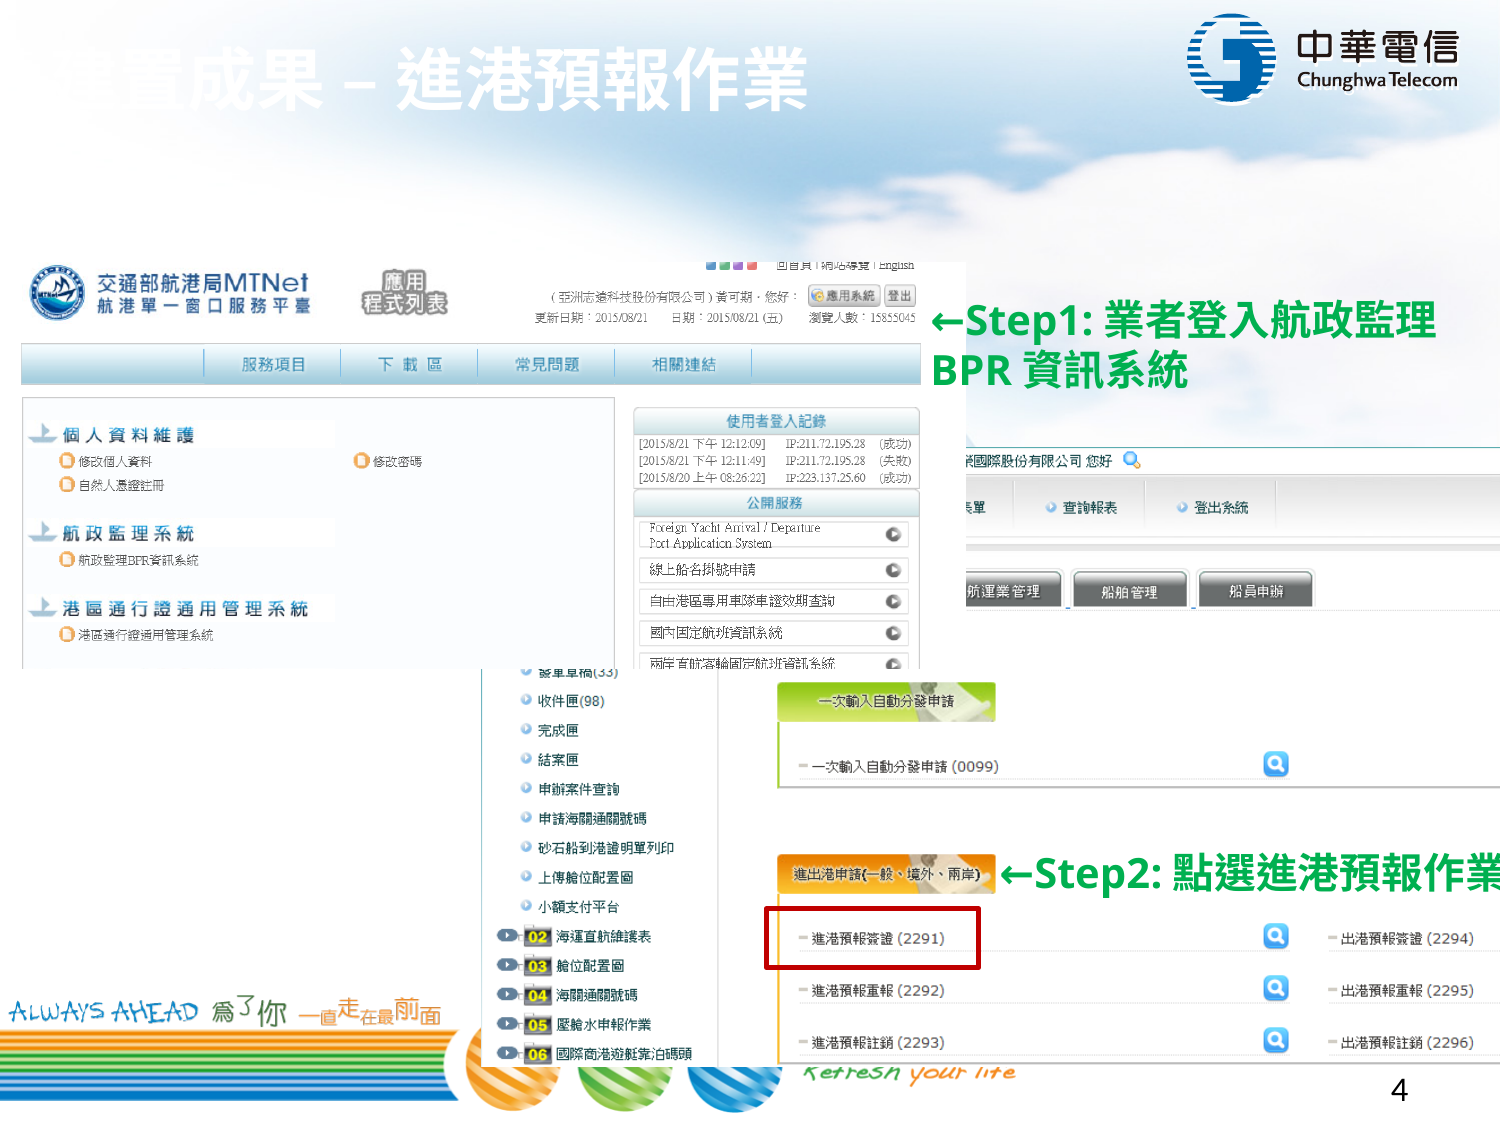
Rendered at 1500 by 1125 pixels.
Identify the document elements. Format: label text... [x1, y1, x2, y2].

text_box 建置成果 – 進港預報作業 [0, 7, 1162, 150]
picture [4, 262, 1500, 1067]
text_box ←Step2:點選進港預報作業 [984, 839, 1500, 906]
text_box ←Step1:業者登入航政監理BPR資訊系統 [915, 286, 1485, 403]
